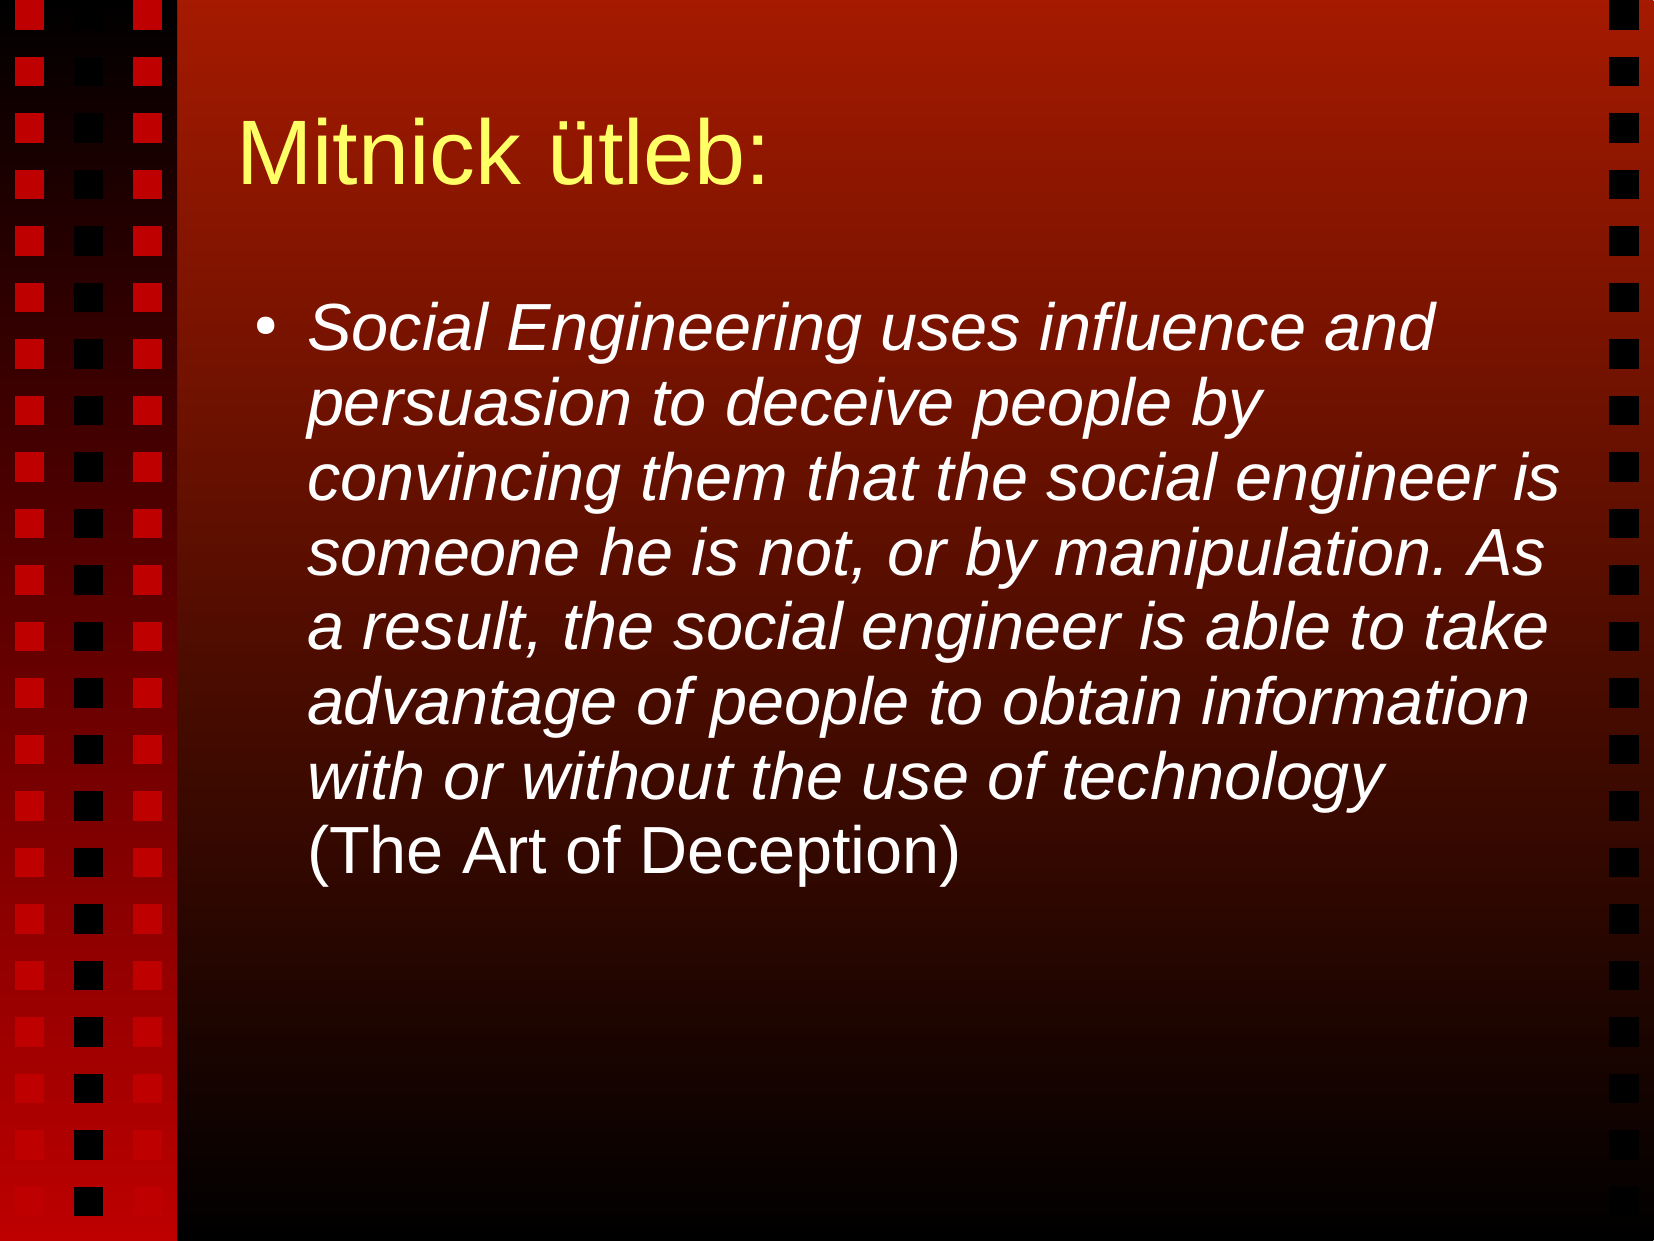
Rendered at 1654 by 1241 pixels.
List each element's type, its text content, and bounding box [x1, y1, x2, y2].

title Mitnick ütleb: [236, 49, 1571, 257]
list Social Engineering uses influence and persuasion to deceive people by convincing them that the social engineer is someone he is not, or by manipulation. As a result, the social engineer is able to take advantage of people to obtain information with or without the use of technology (The Art of Deception) [236, 290, 1571, 1109]
